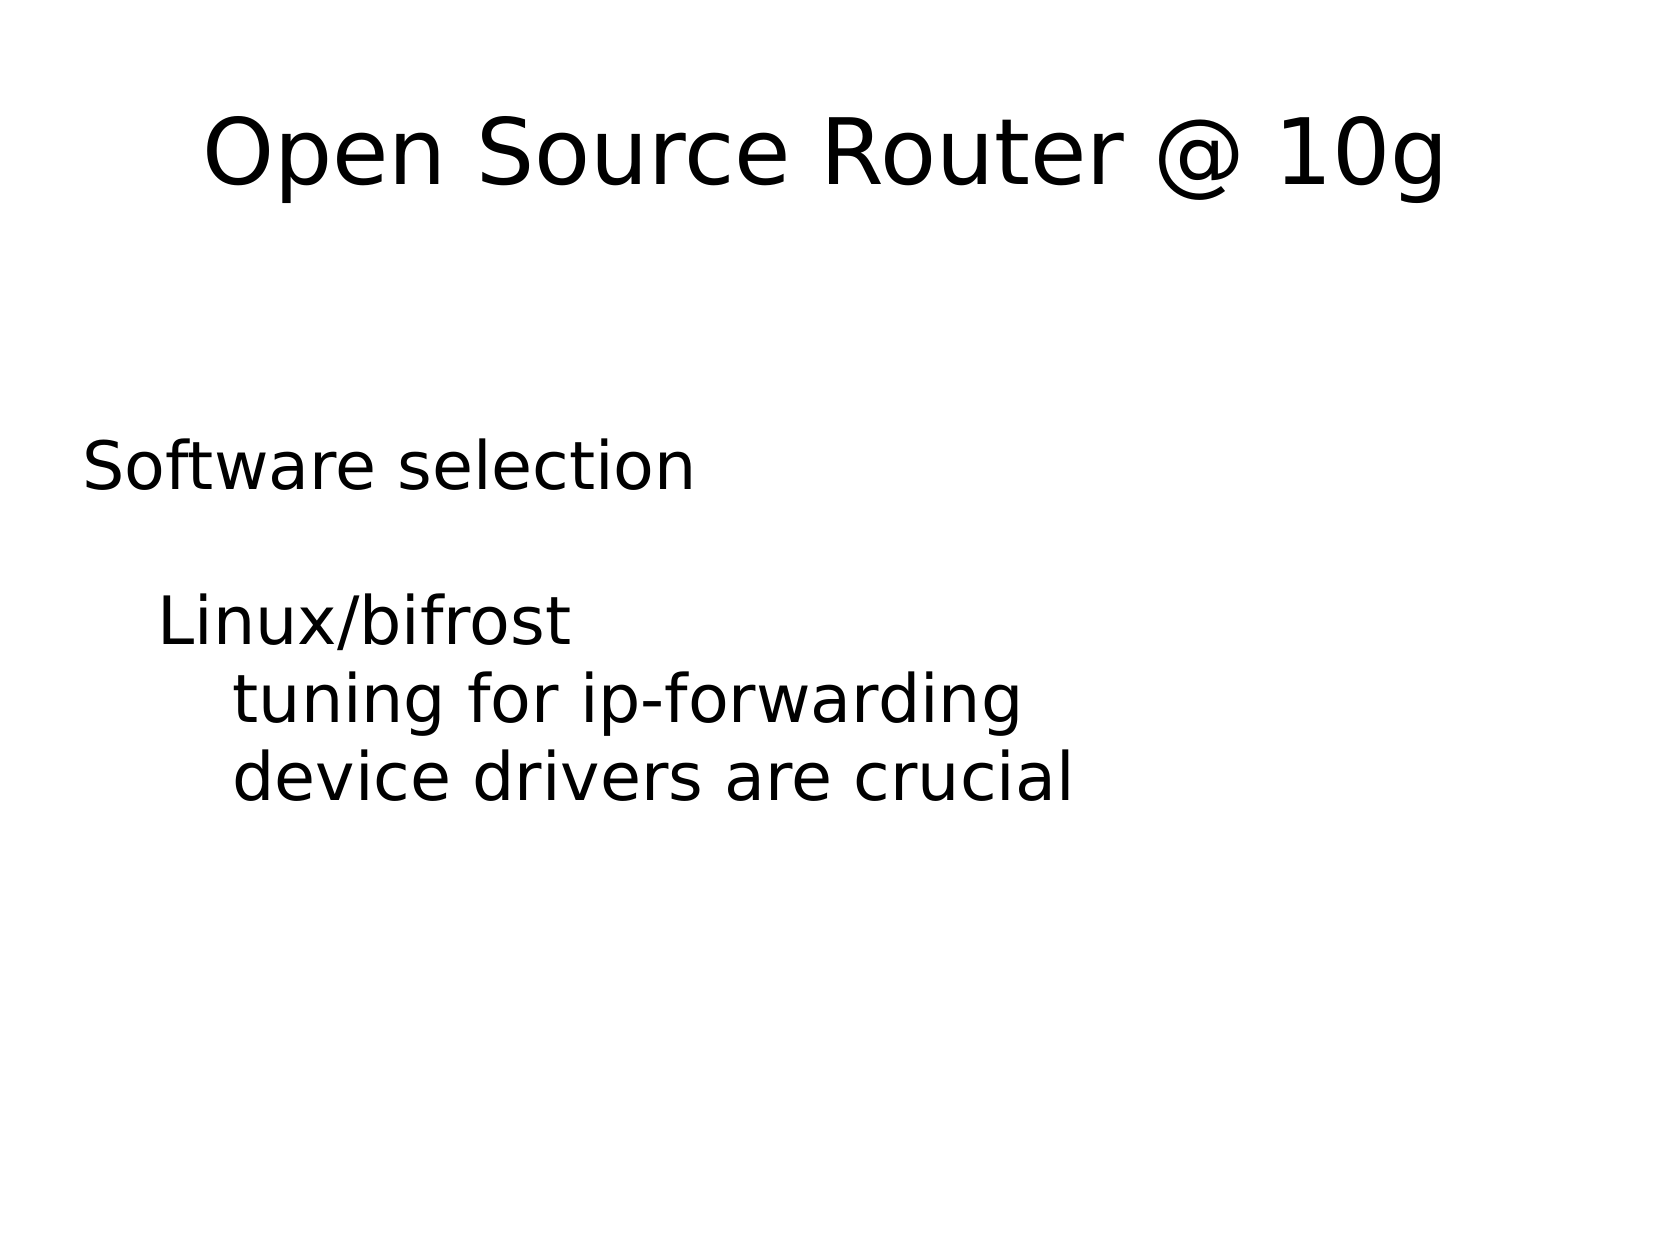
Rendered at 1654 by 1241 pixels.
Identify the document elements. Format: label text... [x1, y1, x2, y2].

subtitle Software selection Linux/bifrost tuning for ip-forwarding device drivers are crucial [82, 297, 1571, 1102]
title Open Source Router @ 10g [82, 56, 1571, 250]
